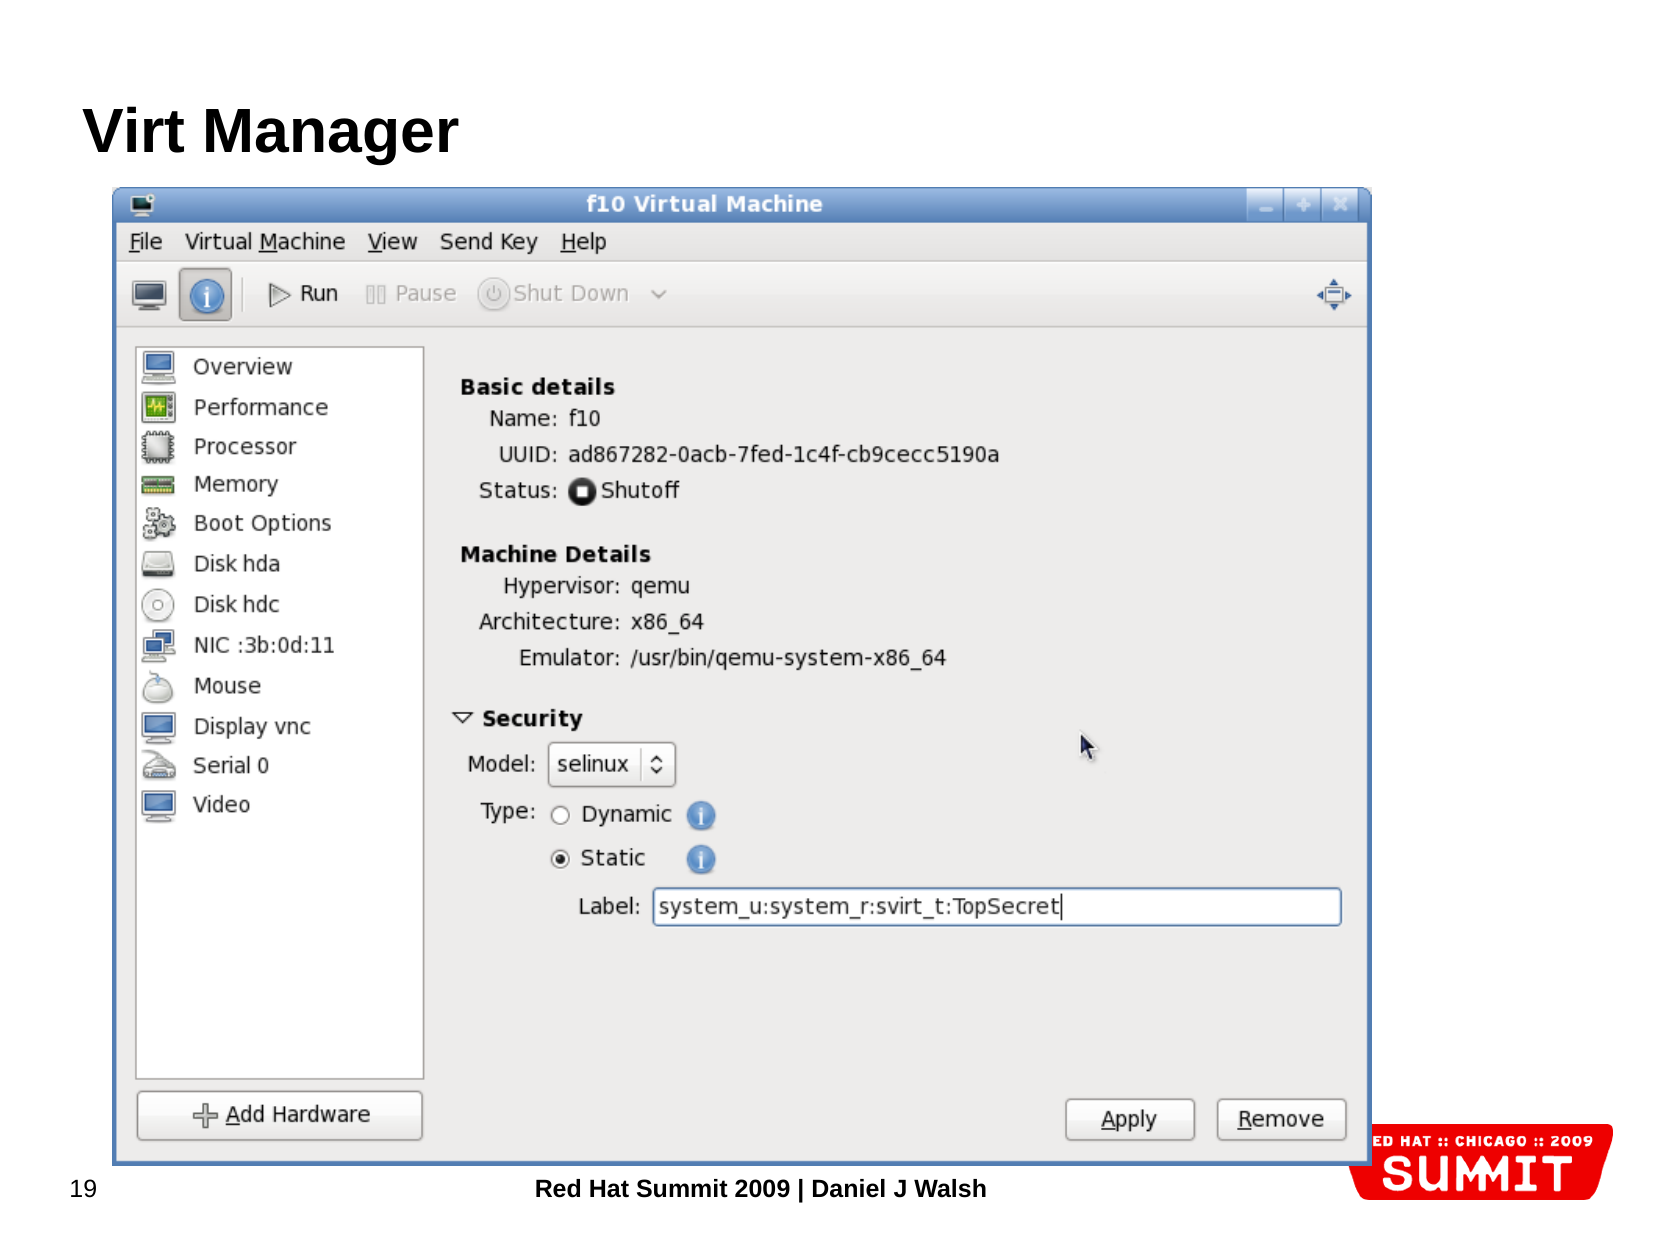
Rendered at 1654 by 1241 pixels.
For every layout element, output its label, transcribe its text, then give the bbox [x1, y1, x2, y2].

picture [112, 218, 1613, 1200]
title Virt Manager [82, 45, 1571, 218]
